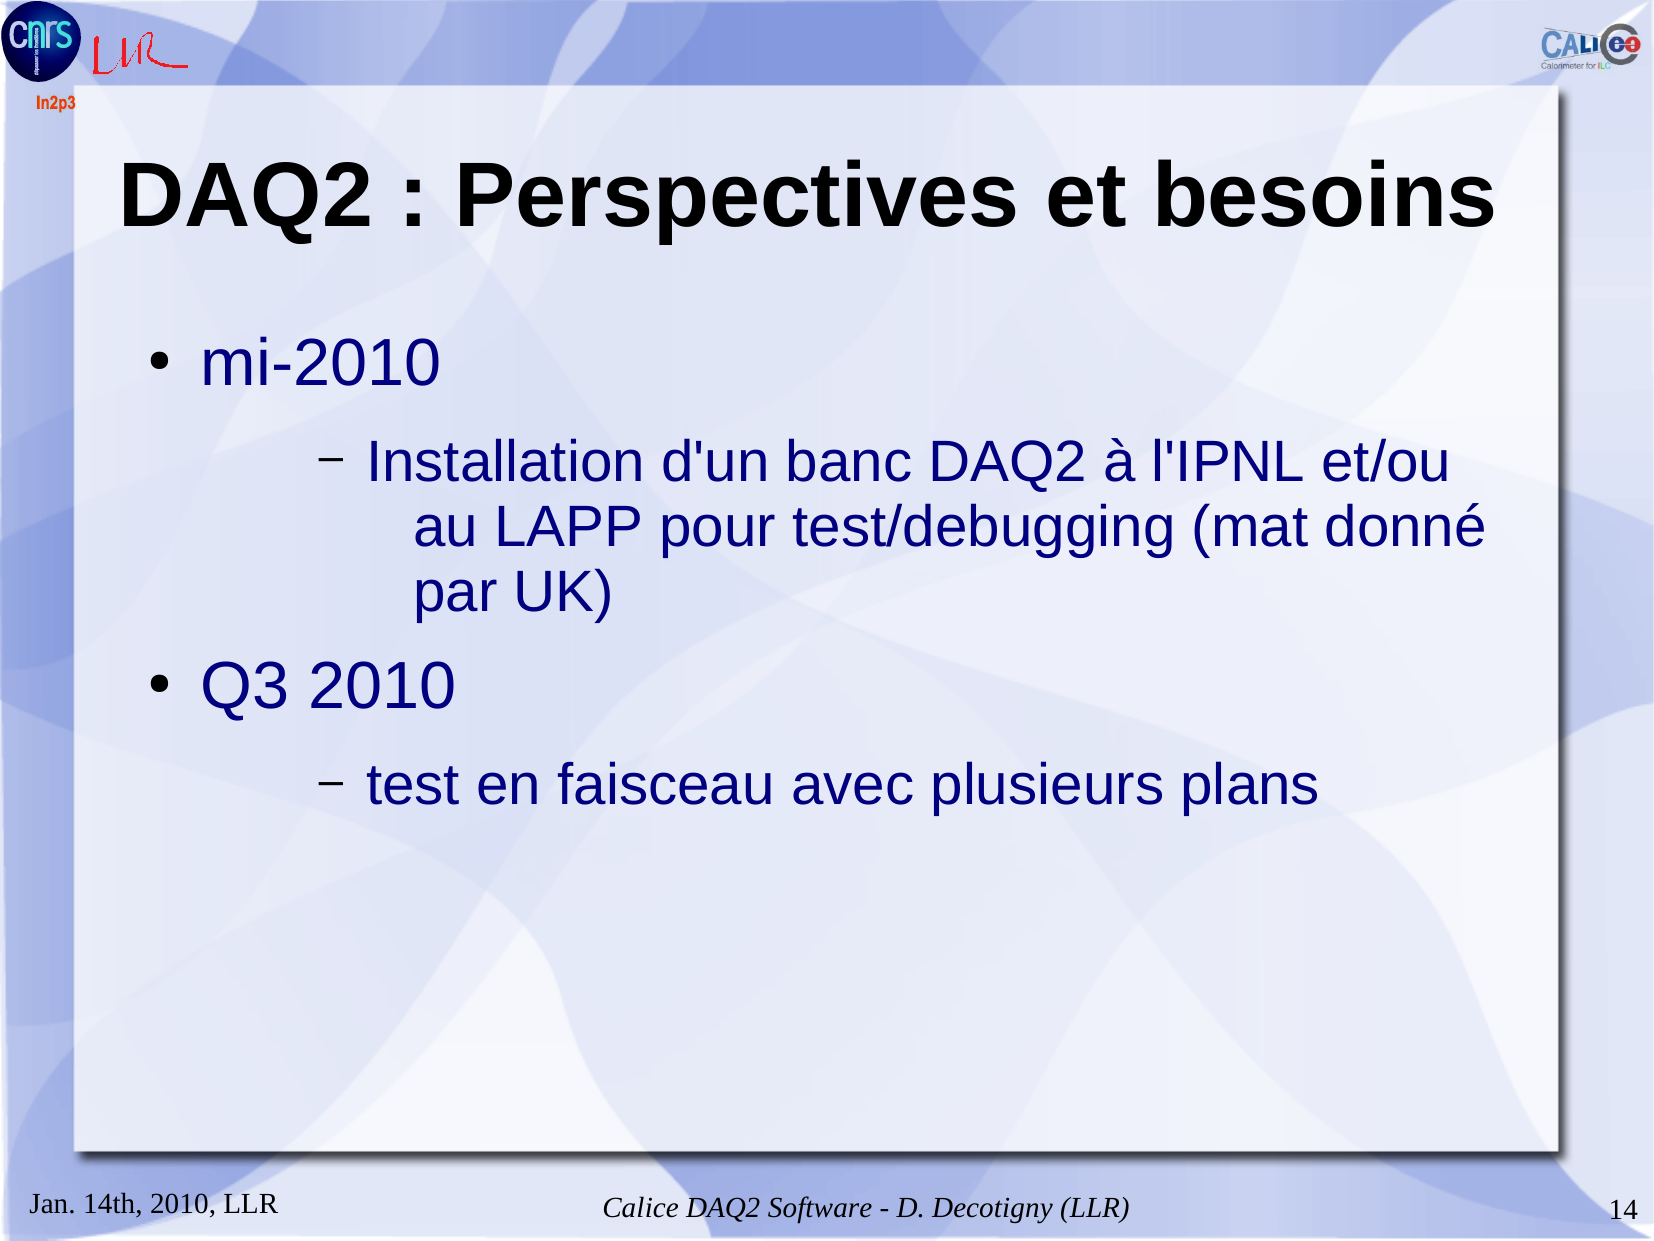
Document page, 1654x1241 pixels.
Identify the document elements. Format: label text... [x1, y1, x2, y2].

picture [0, 0, 1654, 1241]
title DAQ2 : Perspectives et besoins [82, 98, 1536, 291]
list mi-2010 Installation d'un banc DAQ2 à l'IPNL et/ou au LAPP pour test/debugging (mat donné par UK) Q3 2010 test en faisceau avec plusieurs plans [129, 324, 1489, 1129]
